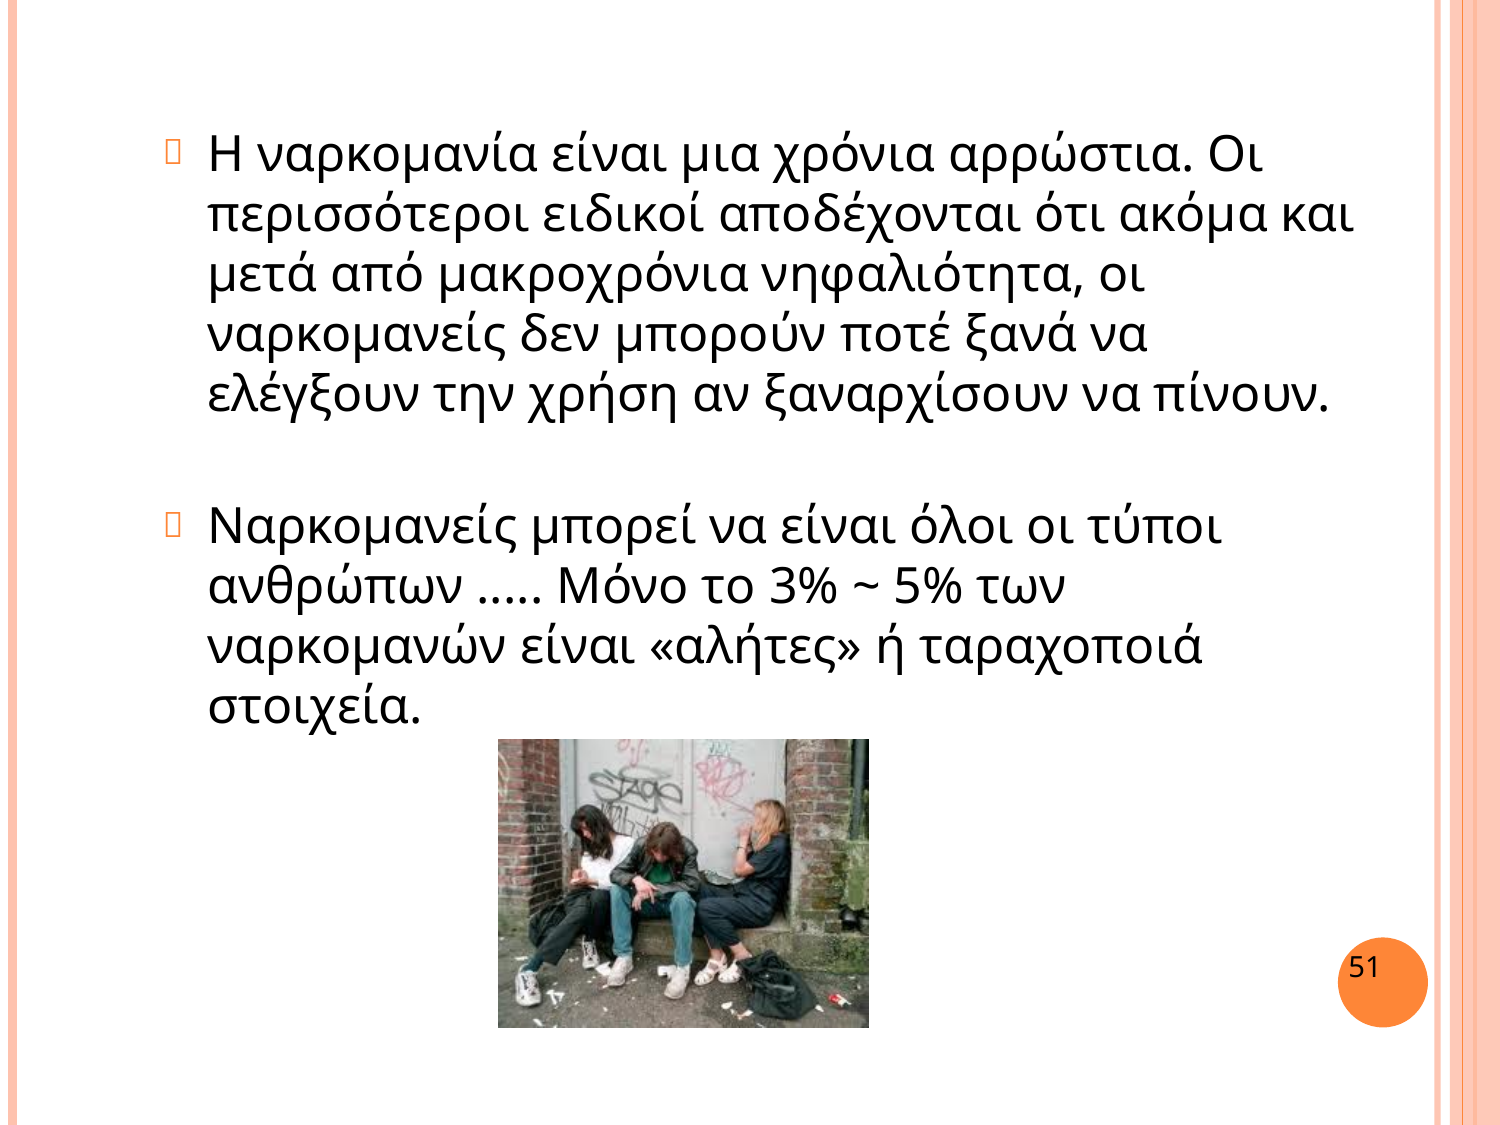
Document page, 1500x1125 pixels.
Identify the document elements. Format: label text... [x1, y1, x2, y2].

picture [498, 739, 869, 1028]
list Η ναρκομανία είναι μια χρόνια αρρώστια. Οι περισσότεροι ειδικοί αποδέχονται ότι ακόμα και μετά από μακροχρόνια νηφαλιότητα, οι ναρκομανείς δεν μπορούν ποτέ ξανά να ελέγξουν την χρήση αν ξαναρχίσουν να πίνουν. Ναρκομανείς μπορεί να είναι όλοι οι τύποι ανθρώπων ..... Μόνο το 3% ~ 5% των ναρκομανών είναι «αλήτες» ή ταραχοποιά στοιχεία. [147, 113, 1373, 914]
slide_number <αριθμός> [1333, 940, 1434, 1027]
